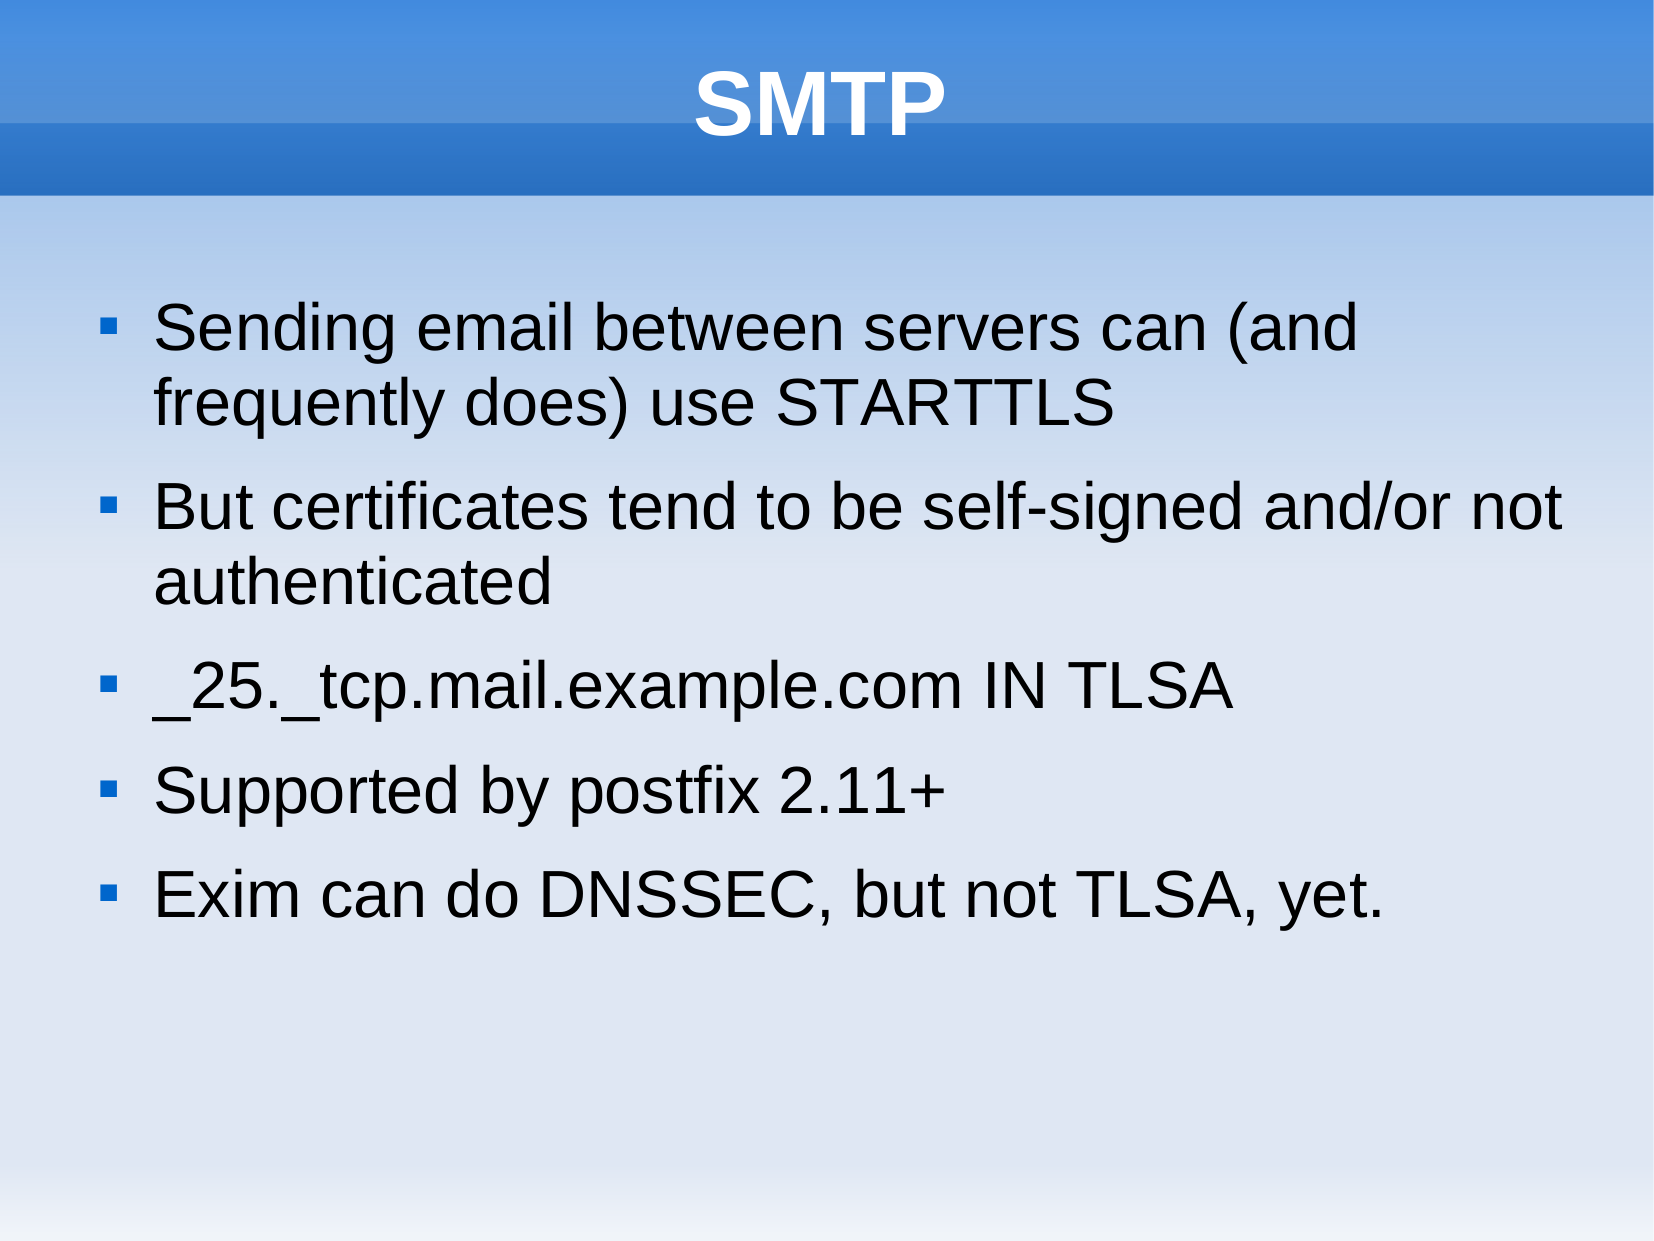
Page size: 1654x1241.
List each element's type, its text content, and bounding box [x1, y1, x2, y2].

title SMTP [76, 0, 1565, 208]
list Sending email between servers can (and frequently does) use STARTTLS But certificates tend to be self-signed and/or not authenticated _25._tcp.mail.example.com IN TLSA Supported by postfix 2.11+ Exim can do DNSSEC, but not TLSA, yet. [82, 290, 1571, 1109]
picture [0, 0, 1654, 1241]
